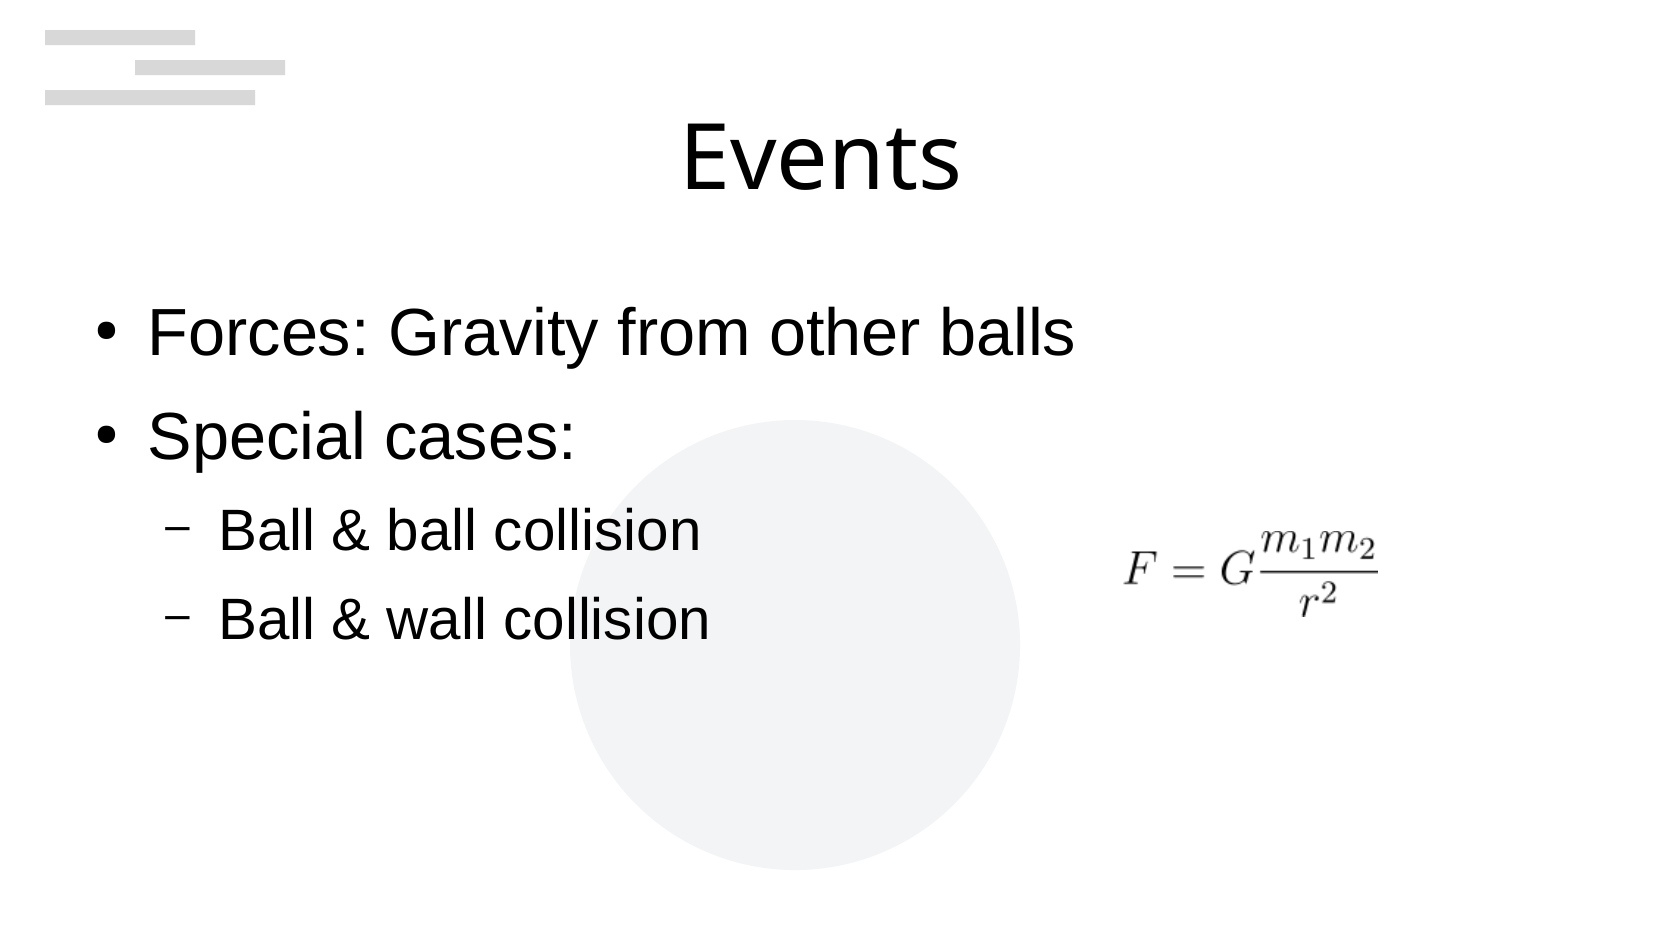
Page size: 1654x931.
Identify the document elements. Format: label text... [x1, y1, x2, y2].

title Events [76, 76, 1565, 233]
list Forces: Gravity from other balls Special cases: Ball & ball collision Ball & wall collision [76, 295, 1565, 835]
picture [1122, 531, 1378, 617]
